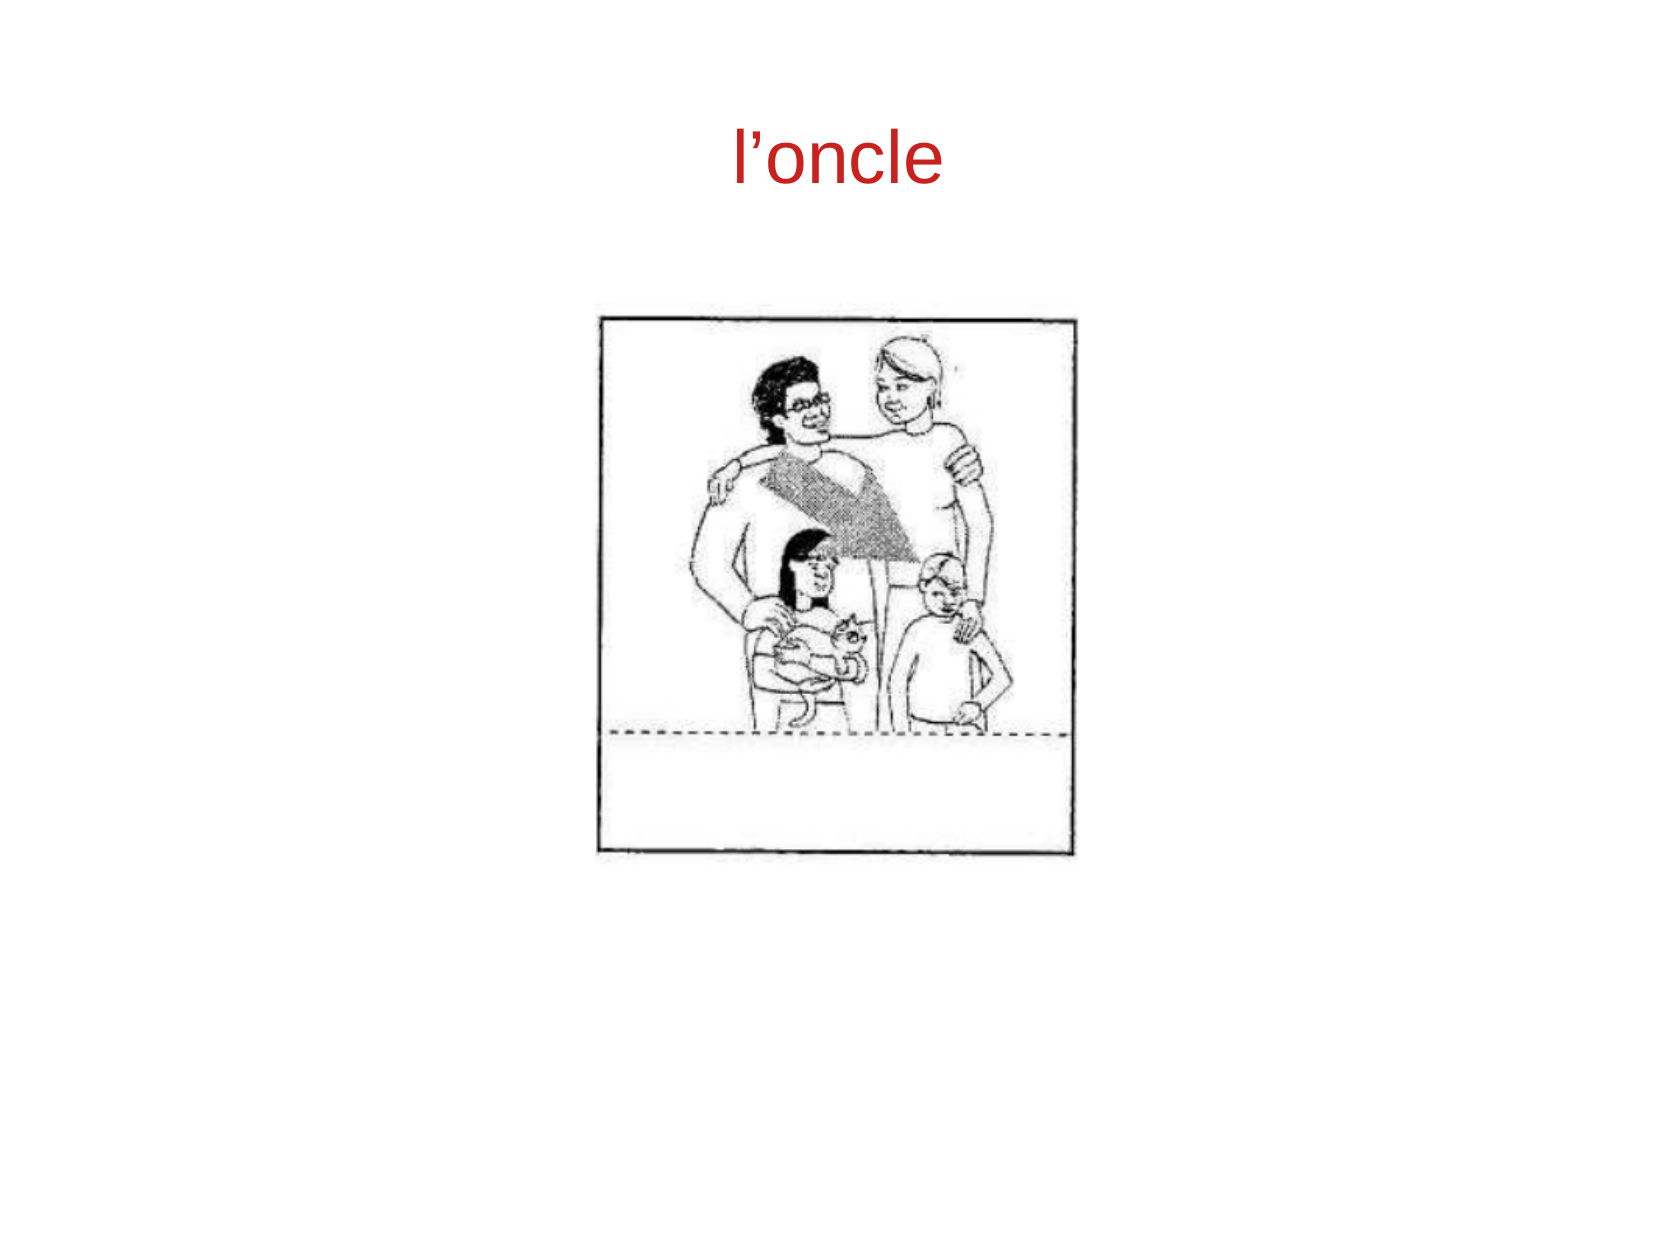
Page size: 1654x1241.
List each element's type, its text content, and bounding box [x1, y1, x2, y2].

picture [581, 291, 1094, 873]
text_box l’oncle [389, 82, 1288, 225]
